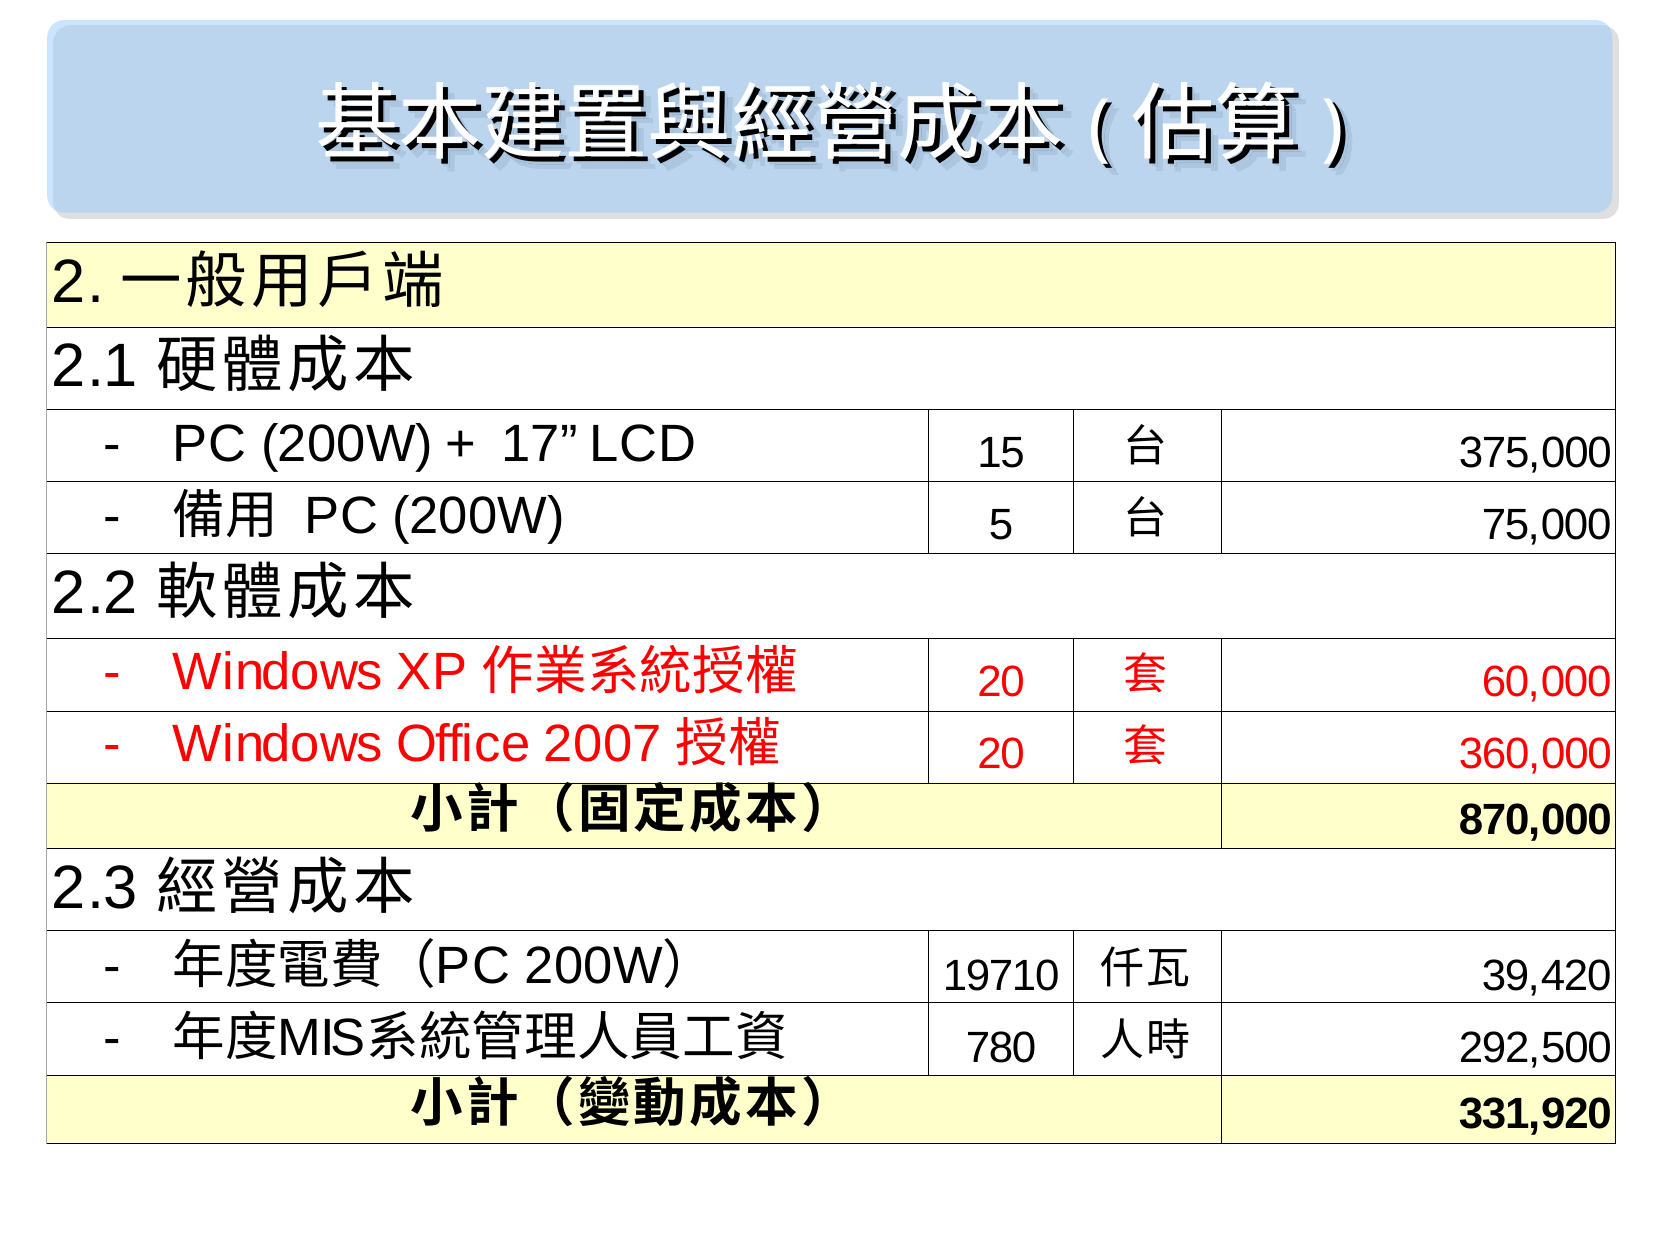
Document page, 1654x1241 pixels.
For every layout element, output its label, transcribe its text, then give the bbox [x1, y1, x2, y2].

chart [46, 241, 1620, 1148]
text_box 基本建置與經營成本(估算) [47, 20, 1613, 213]
